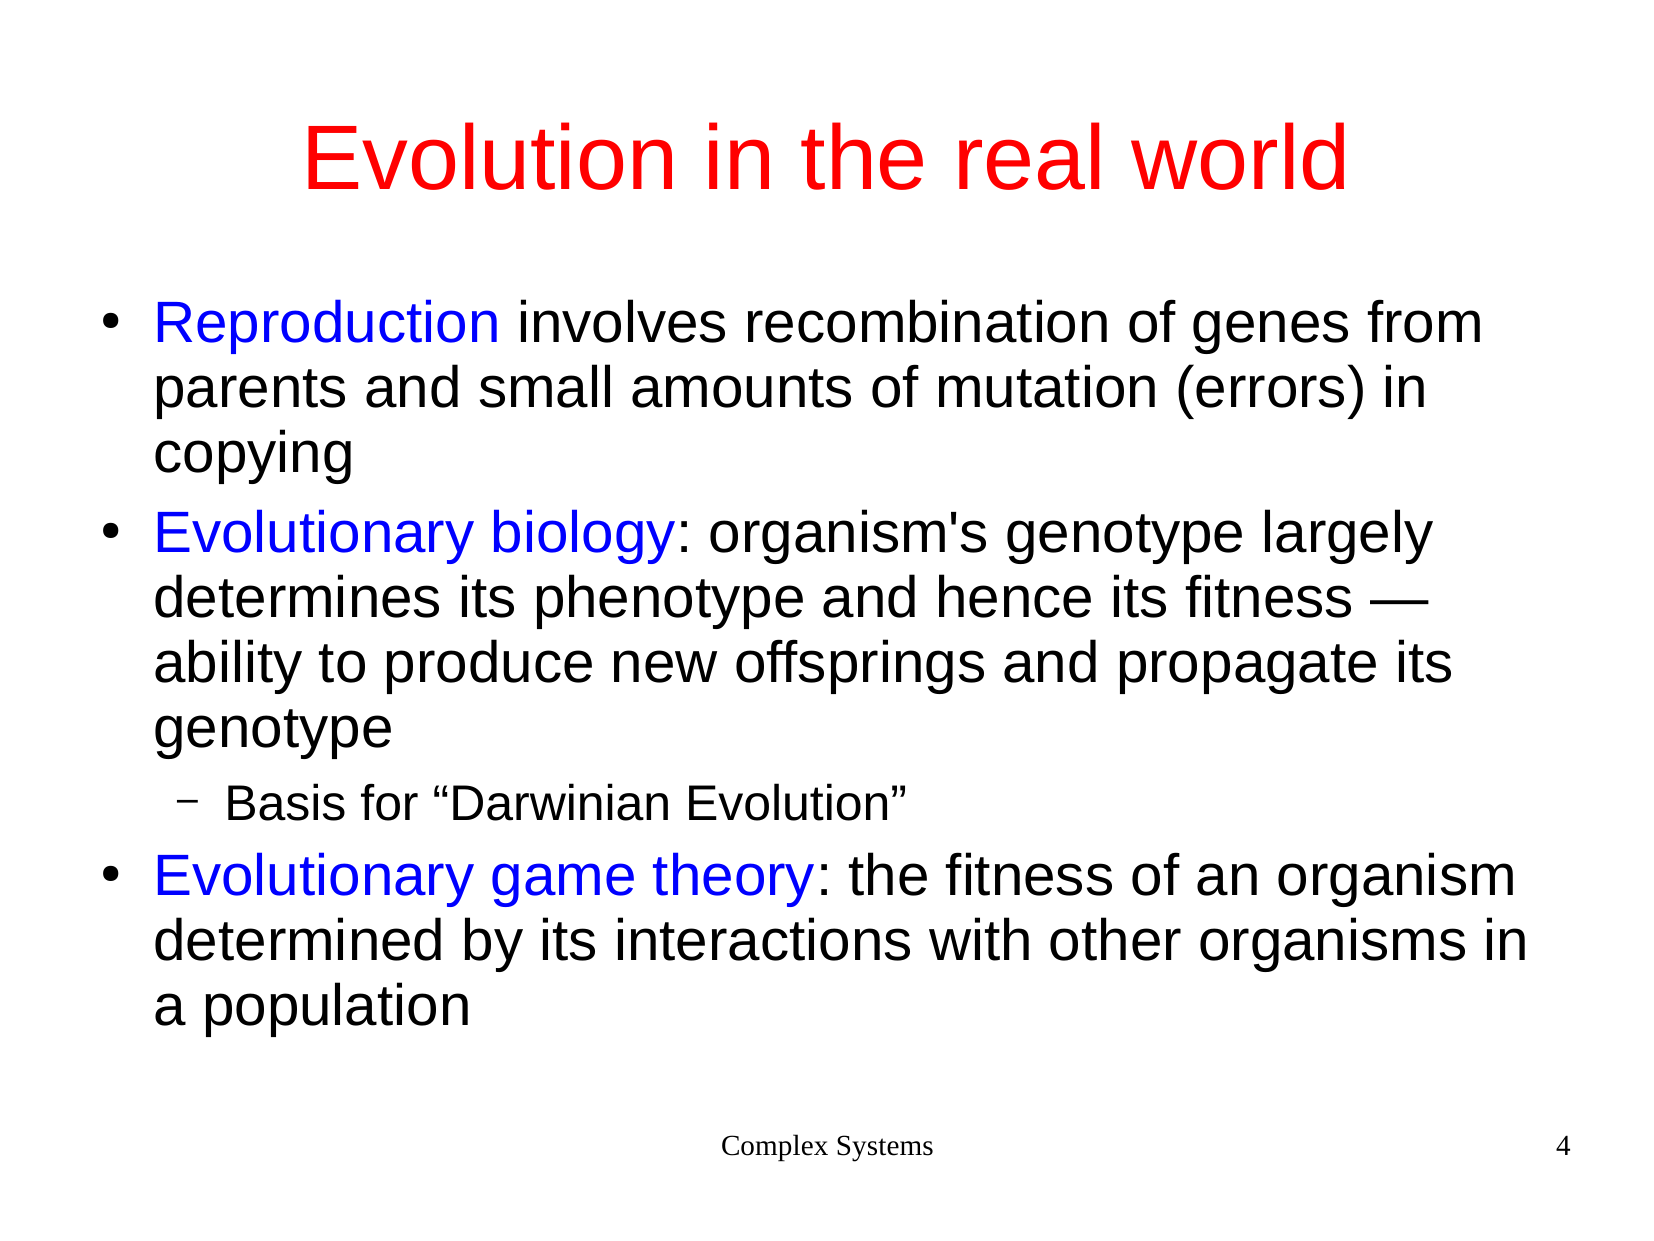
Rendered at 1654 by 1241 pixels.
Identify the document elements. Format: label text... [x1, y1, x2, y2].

list Reproduction involves recombination of genes from parents and small amounts of mutation (errors) in copying Evolutionary biology: organism's genotype largely determines its phenotype and hence its fitness — ability to produce new offsprings and propagate its genotype Basis for “Darwinian Evolution” Evolutionary game theory: the fitness of an organism determined by its interactions with other organisms in a population [82, 290, 1571, 1109]
title Evolution in the real world [82, 49, 1571, 257]
